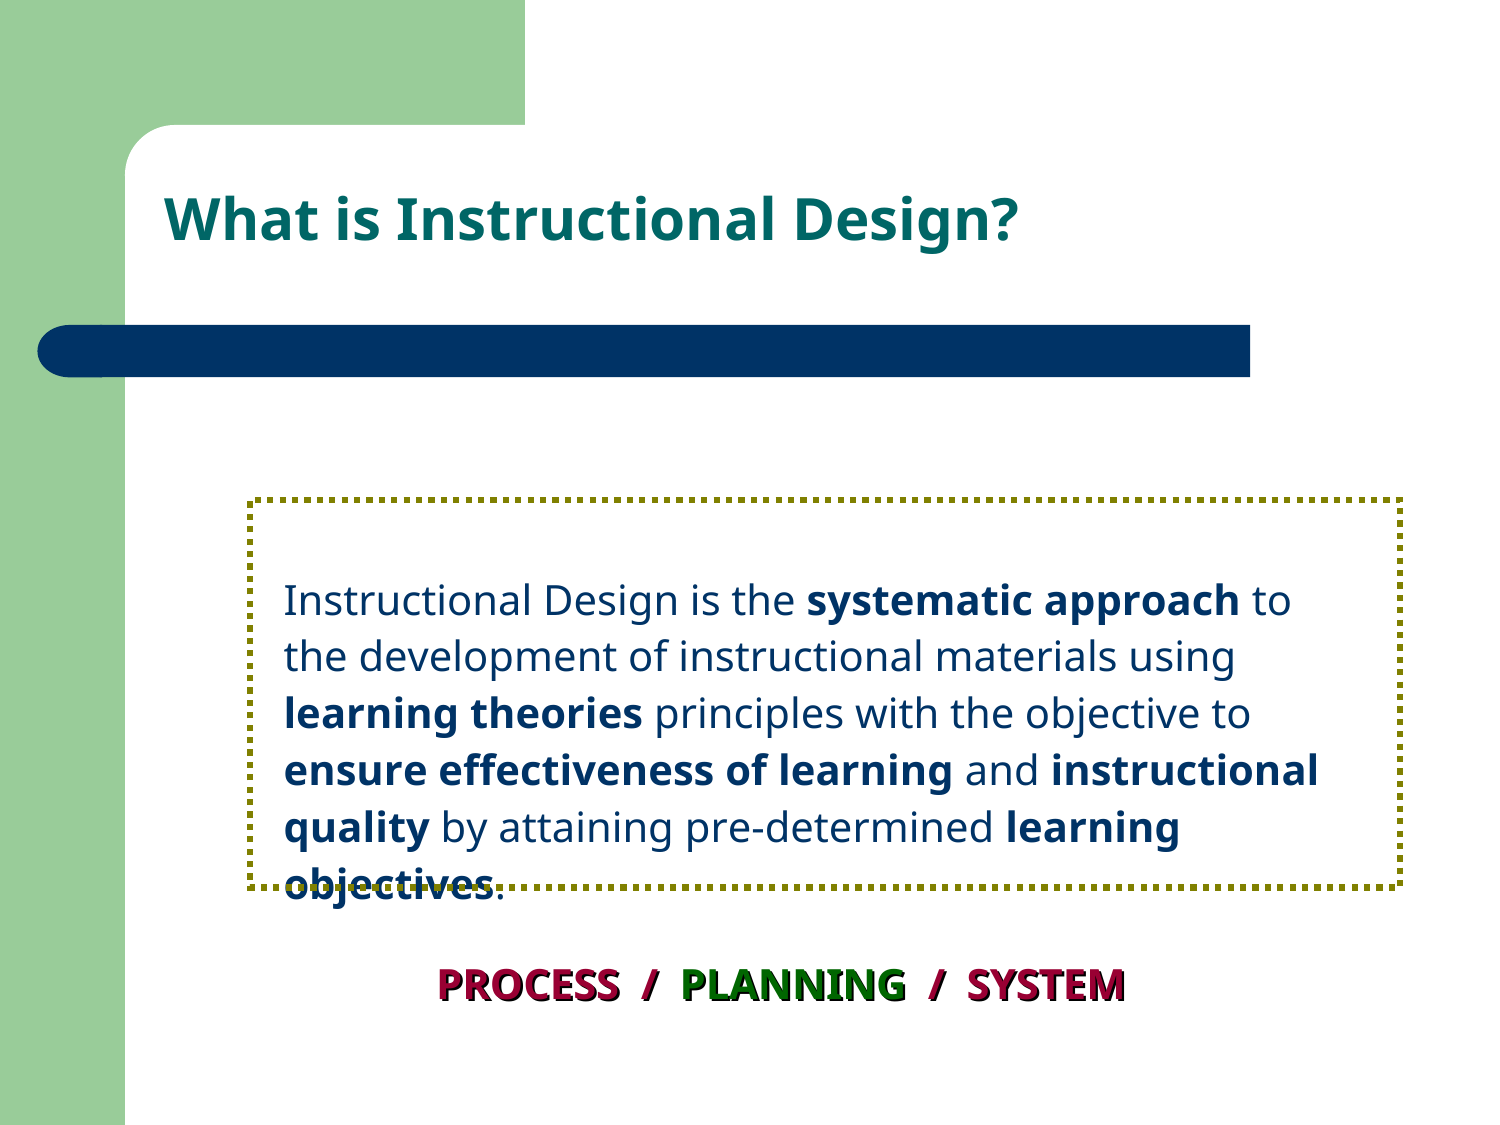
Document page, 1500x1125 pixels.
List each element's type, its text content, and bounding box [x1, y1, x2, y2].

text_box PROCESS / PLANNING / SYSTEM [421, 950, 1141, 1016]
list Instructional Design is the systematic approach to the development of instructional materials using learning theories principles with the objective to ensure effectiveness of learning and instructional quality by attaining pre-determined learning objectives. [212, 562, 1346, 1006]
title What is Instructional Design? [149, 174, 1463, 263]
